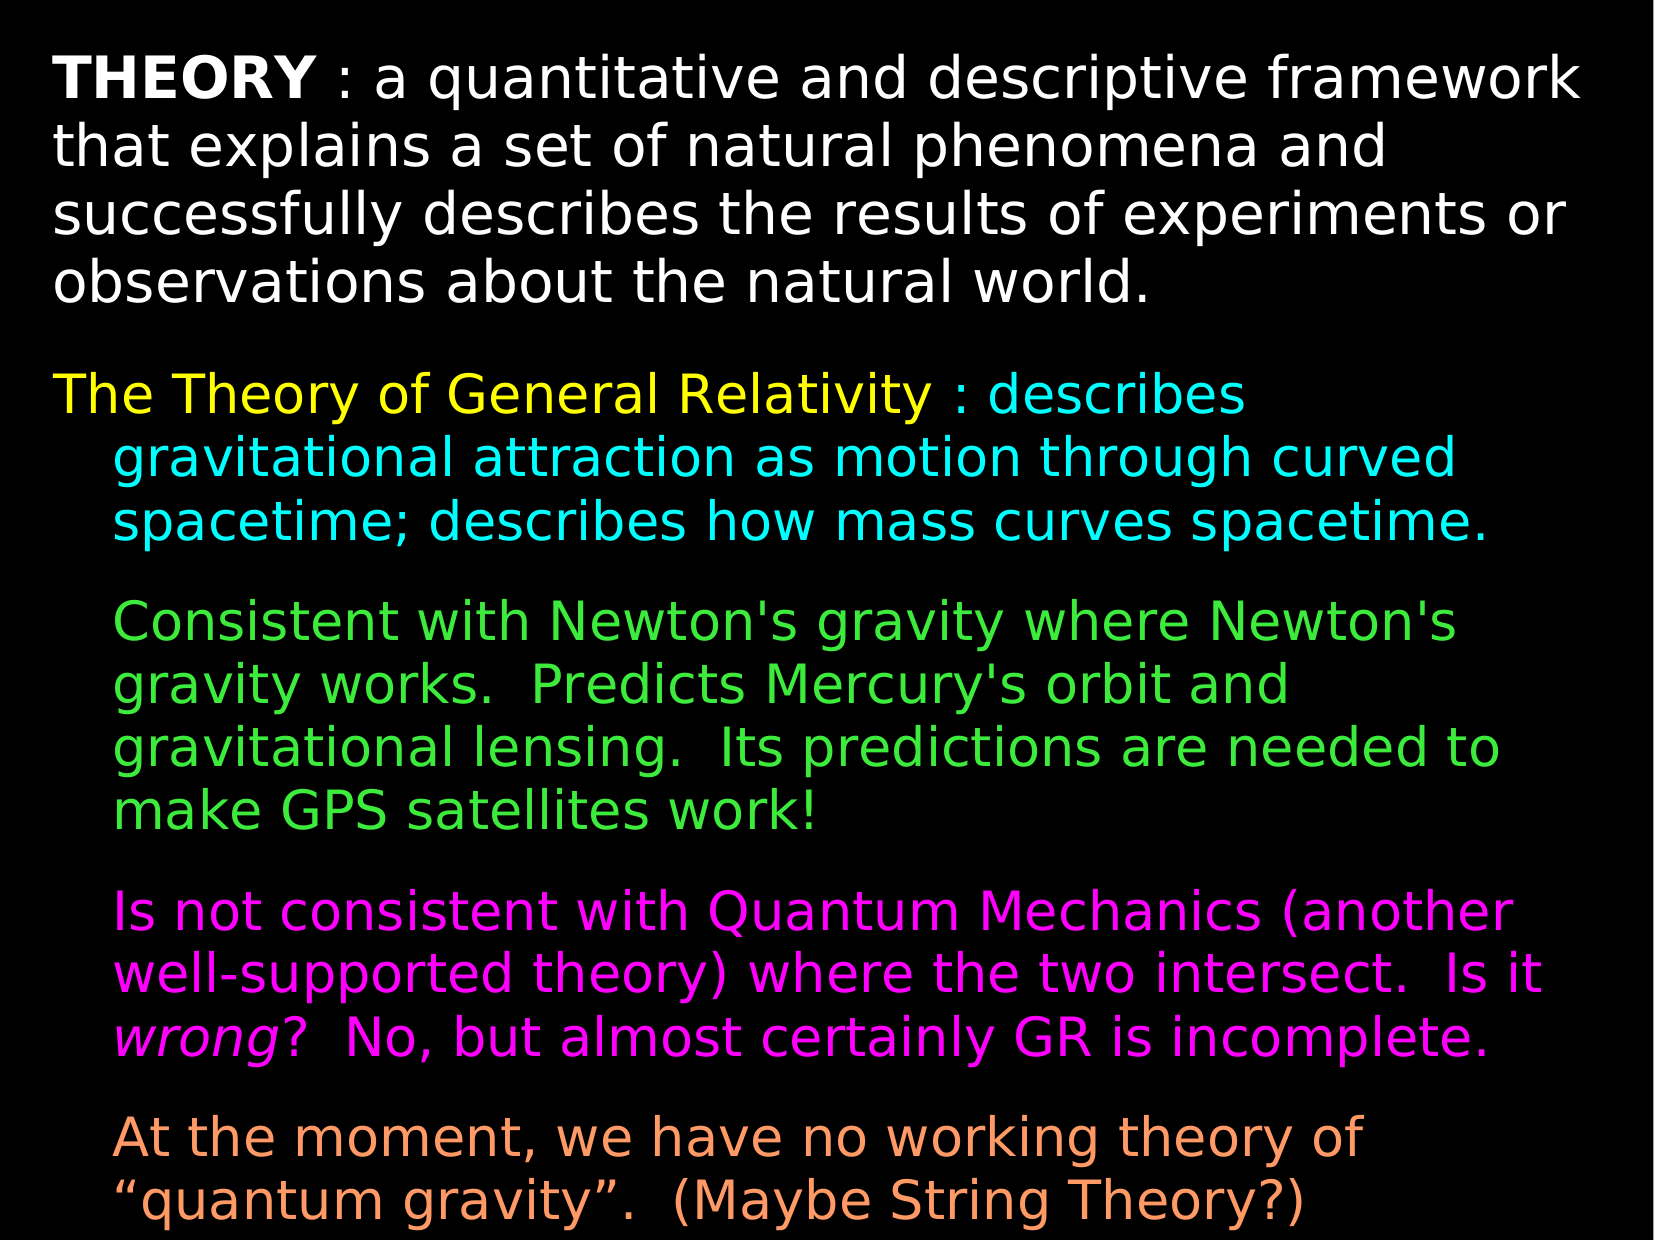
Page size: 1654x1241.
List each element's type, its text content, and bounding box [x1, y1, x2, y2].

text_box THEORY : a quantitative and descriptive framework that explains a set of natural phenomena and successfully describes the results of experiments or observations about the natural world. [37, 37, 1613, 324]
text_box The Theory of General Relativity : describes gravitational attraction as motion through curved spacetime; describes how mass curves spacetime. Consistent with Newton's gravity where Newton's gravity works. Predicts Mercury's orbit and gravitational lensing. Its predictions are needed to make GPS satellites work! Is not consistent with Quantum Mechanics (another well-supported theory) where the two intersect. Is it wrong? No, but almost certainly GR is incomplete. At the moment, we have no working theory of “quantum gravity”. (Maybe String Theory?) [37, 356, 1613, 1240]
